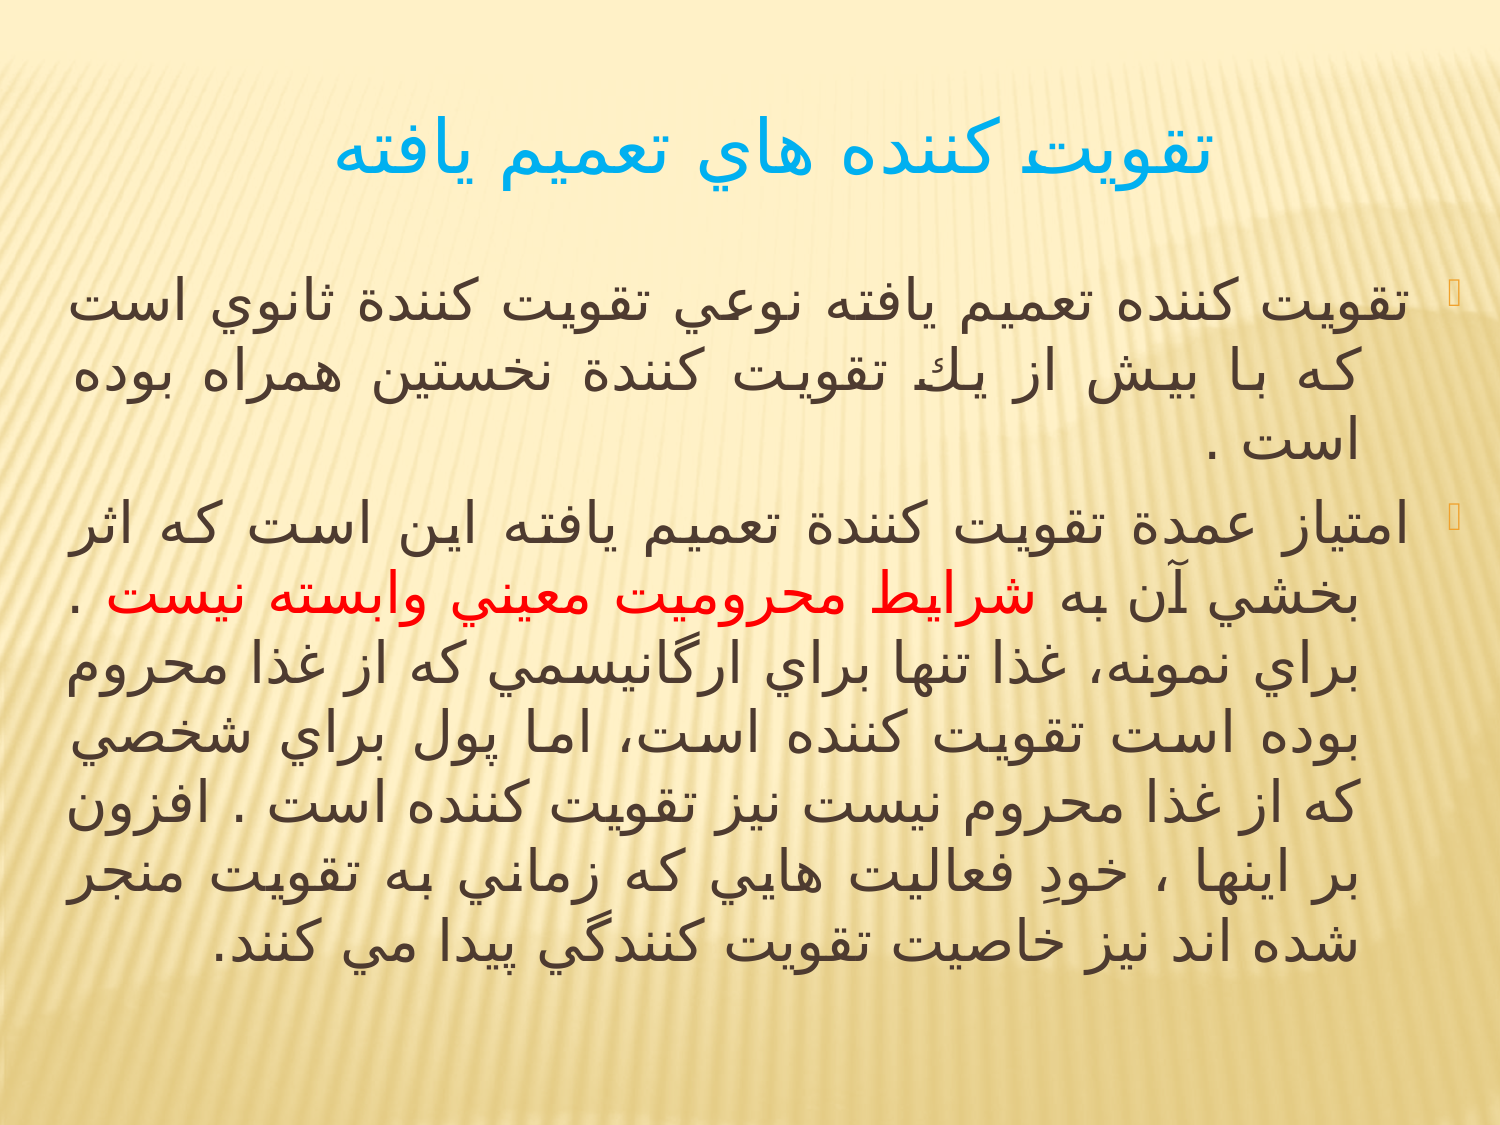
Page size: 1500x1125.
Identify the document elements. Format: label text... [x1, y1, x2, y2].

list تقويت كننده تعميم يافته نوعي تقويت كنندة ثانوي است كه با بيش از يك تقويت كنندة نخستين همراه بوده است . امتياز عمدة تقويت كنندة تعميم يافته اين است كه اثر بخشي آن به شرايط محروميت معيني وابسته نيست . براي نمونه، غذا تنها براي ارگانيسمي كه از غذا محروم بوده است تقويت كننده است، اما پول براي شخصي كه از غذا محروم نيست نيز تقويت كننده است . افزون بر اينها ، خودِ فعاليت هايي كه زماني به تقويت منجر شده اند نيز خاصيت تقويت كنندگي پيدا مي كنند. [50, 254, 1476, 998]
title تقويت كننده هاي تعميم يافته [50, 75, 1476, 213]
